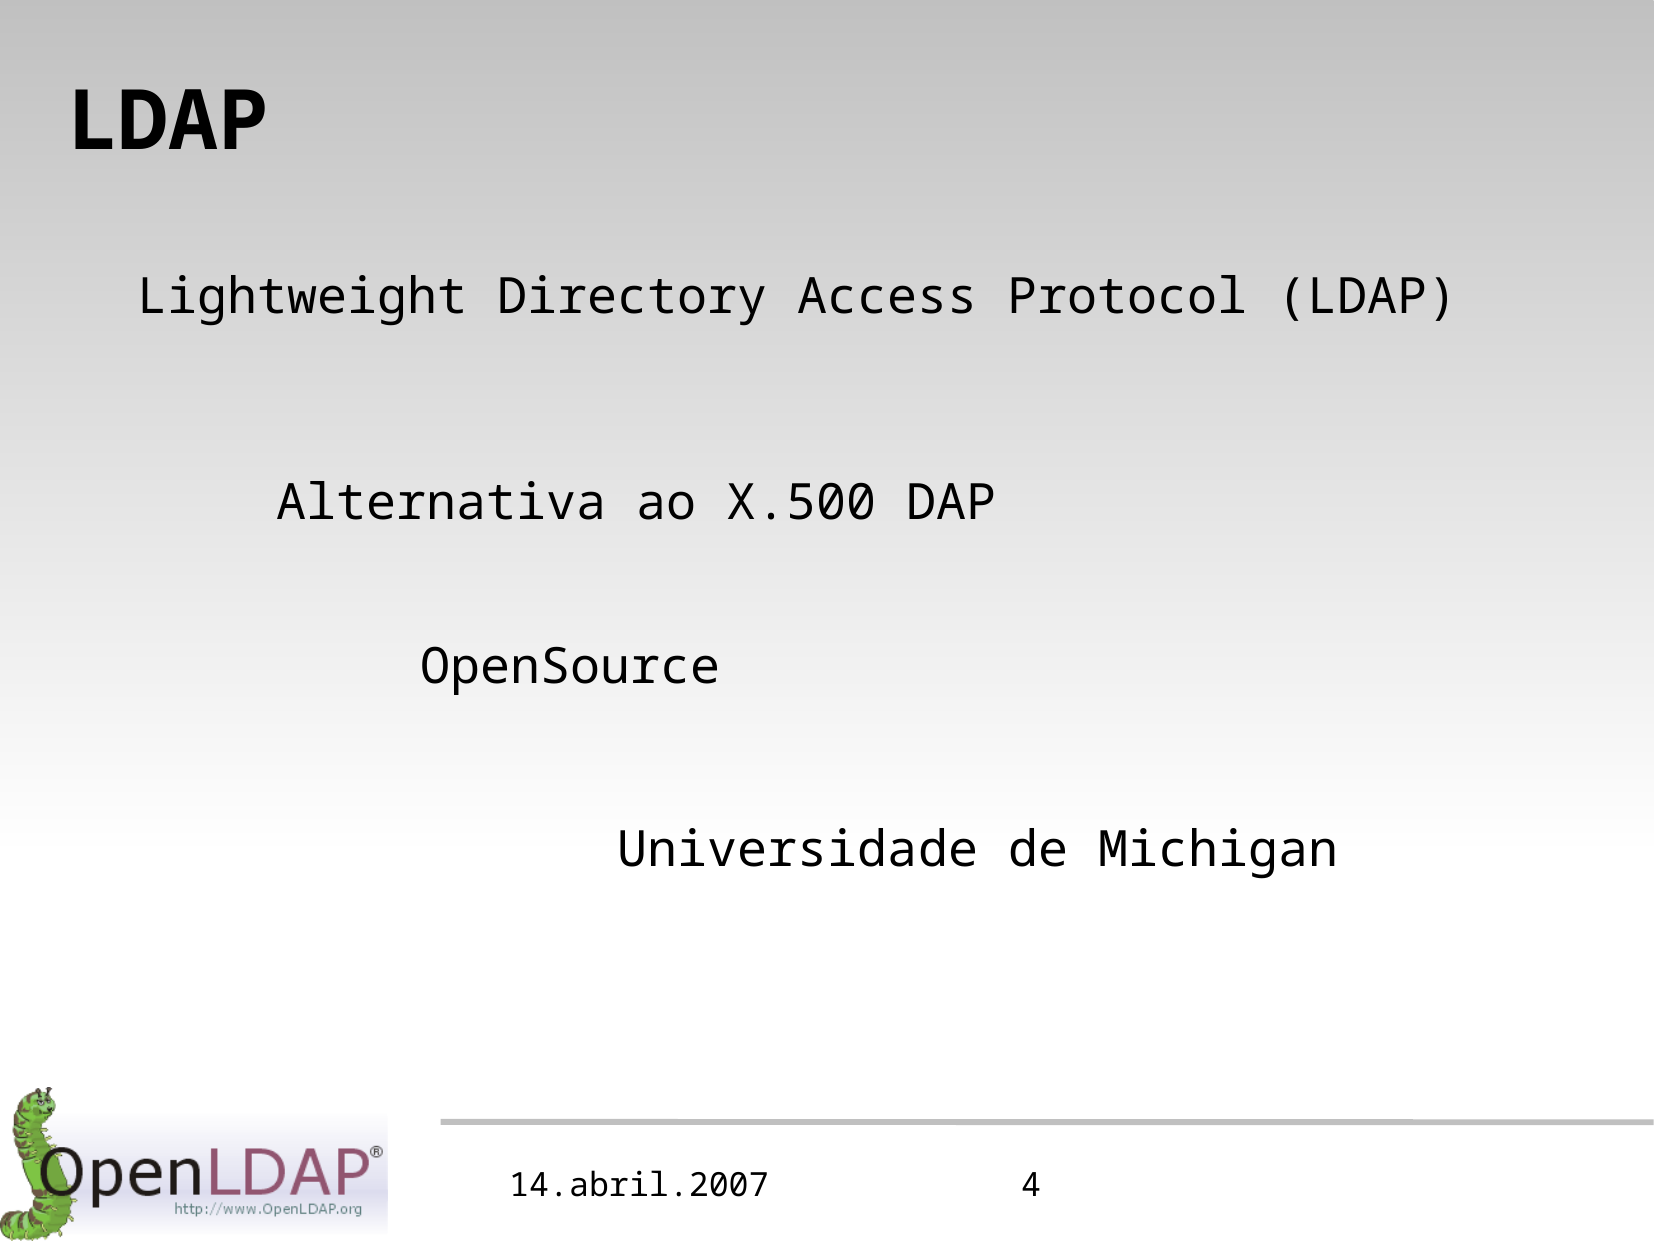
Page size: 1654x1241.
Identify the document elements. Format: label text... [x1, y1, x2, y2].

text_box Lightweight Directory Access Protocol (LDAP) [137, 259, 1458, 322]
picture [0, 1087, 388, 1241]
text_box LDAP [69, 60, 1181, 164]
text_box Alternativa ao X.500 DAP [276, 466, 997, 529]
text_box OpenSource [420, 629, 721, 692]
text_box Universidade de Michigan [617, 812, 1338, 875]
